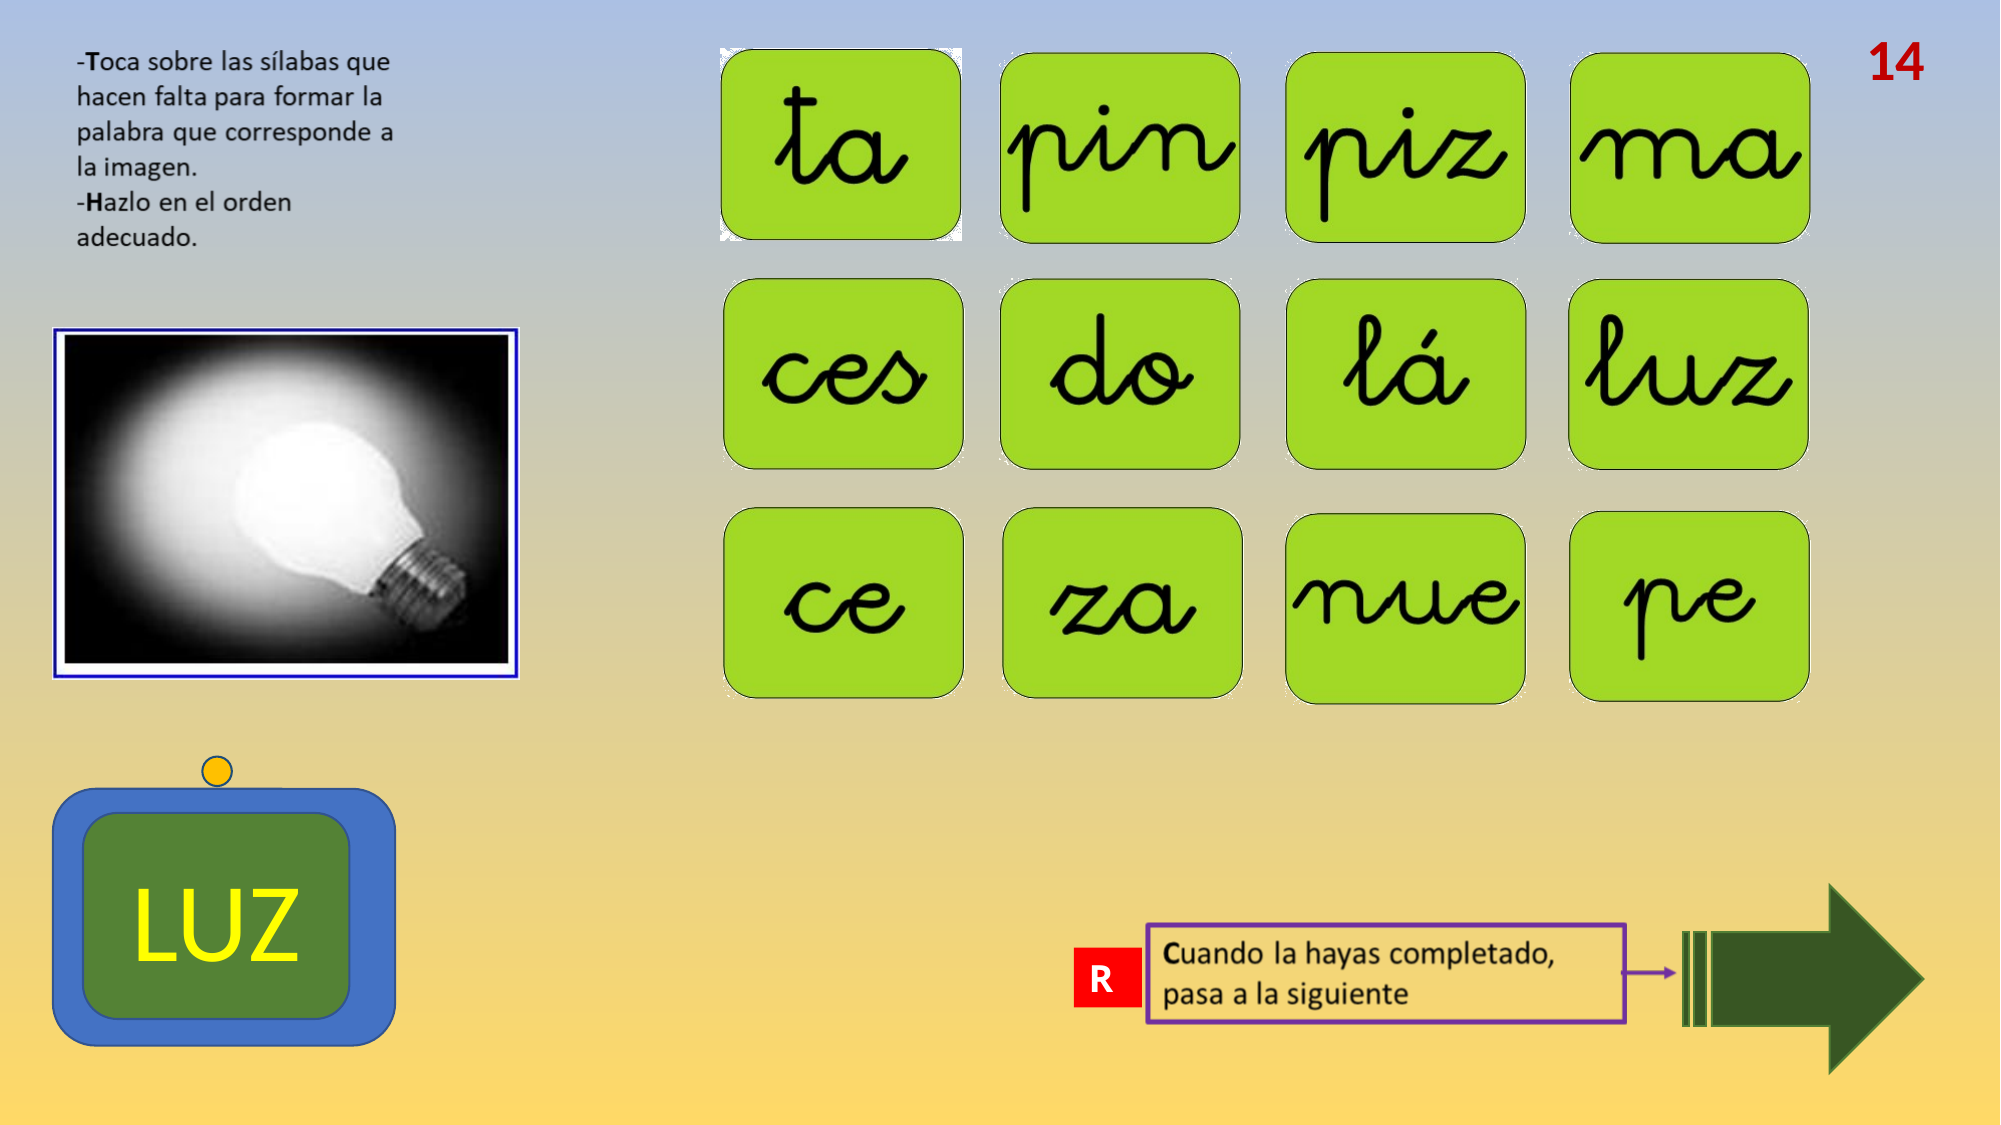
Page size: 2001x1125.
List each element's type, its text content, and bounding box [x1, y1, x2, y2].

text_box LUZ [82, 812, 350, 1019]
picture [52, 327, 520, 680]
picture [58, 34, 431, 272]
picture [1141, 921, 1691, 1034]
picture [1285, 513, 1527, 705]
picture [723, 507, 965, 699]
picture [999, 278, 1241, 470]
picture [1002, 507, 1244, 699]
picture [1285, 278, 1527, 470]
text_box [1694, 932, 1707, 1026]
picture [1569, 52, 1811, 244]
text_box R [1073, 947, 1141, 1008]
text_box [202, 756, 232, 787]
text_box [1711, 885, 1924, 1073]
text_box 14 [1851, 14, 1953, 100]
picture [999, 52, 1241, 244]
picture [723, 278, 965, 470]
picture [1568, 278, 1810, 471]
picture [1285, 51, 1527, 244]
picture [1569, 510, 1811, 703]
text_box [52, 788, 396, 1046]
picture [720, 48, 962, 241]
